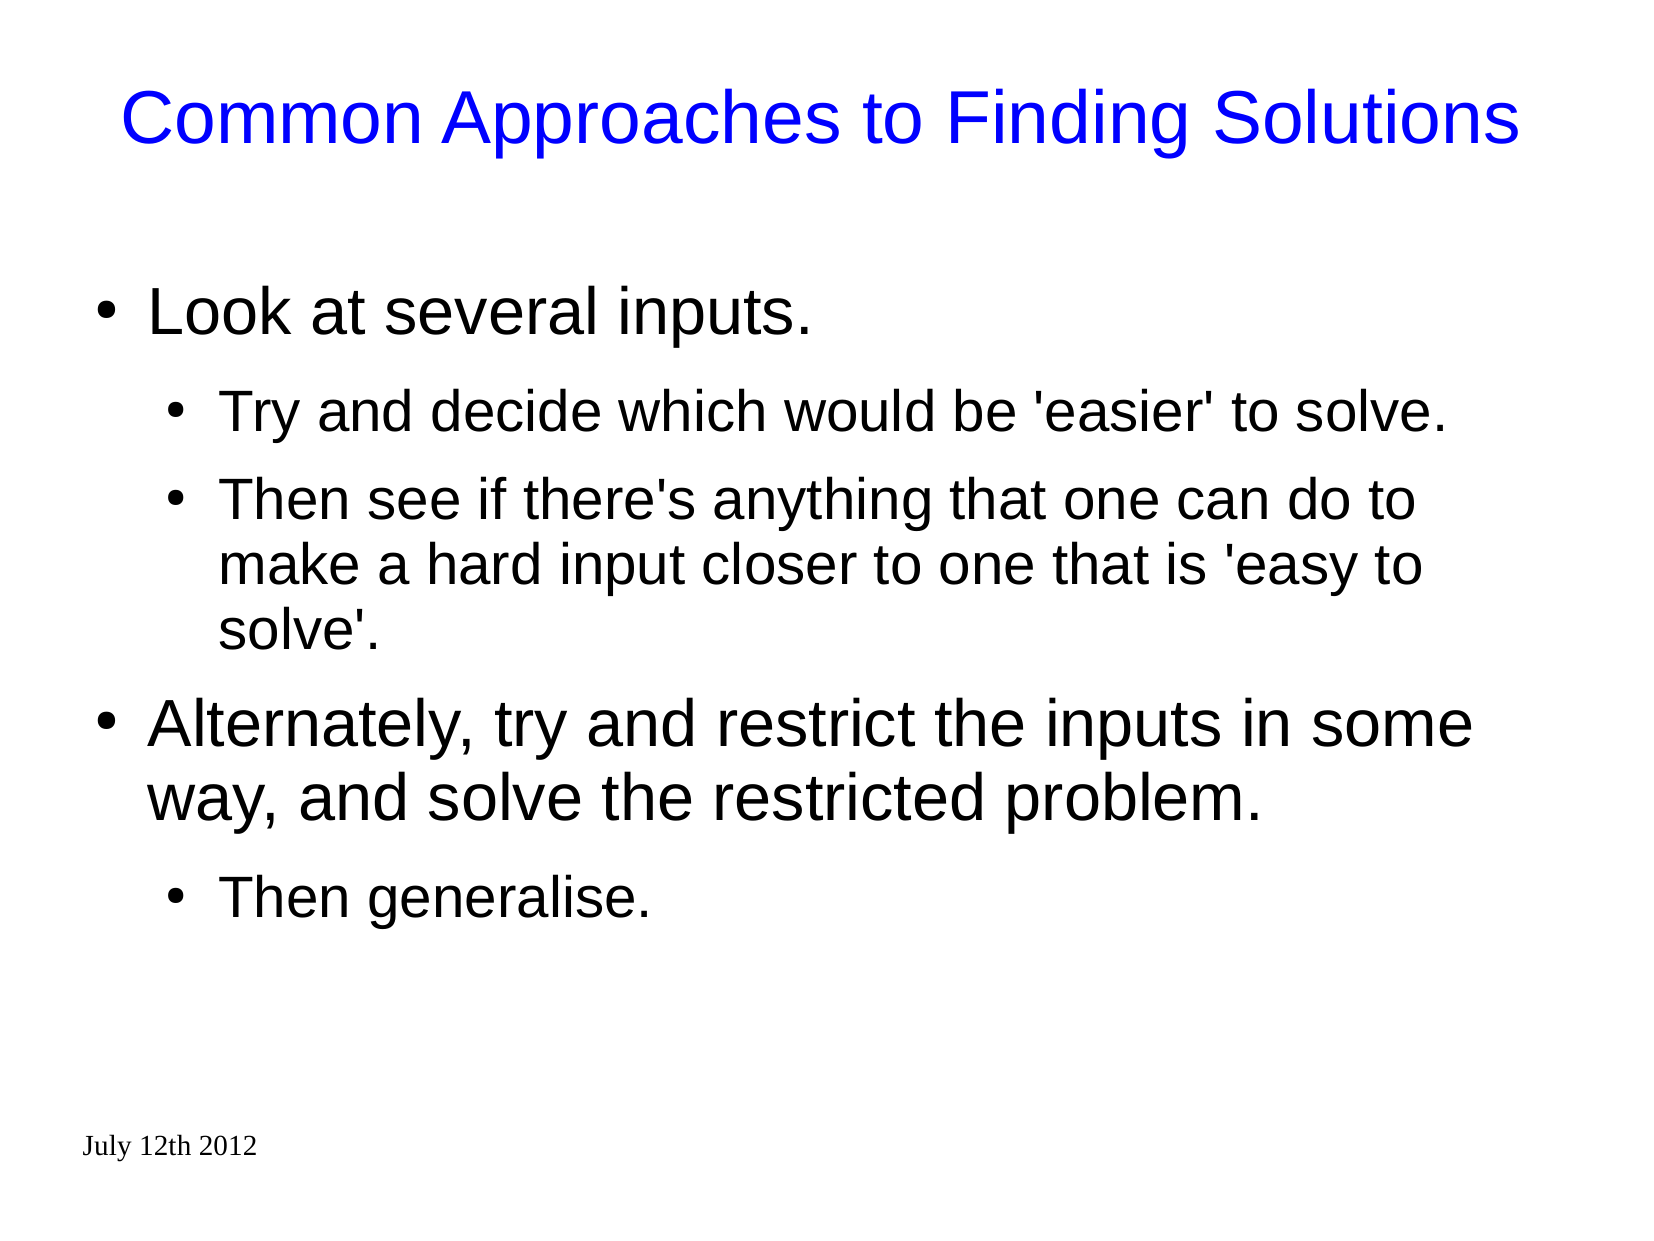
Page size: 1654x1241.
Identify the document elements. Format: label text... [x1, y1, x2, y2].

list Look at several inputs. Try and decide which would be 'easier' to solve. Then see if there's anything that one can do to make a hard input closer to one that is 'easy to solve'. Alternately, try and restrict the inputs in some way, and solve the restricted problem. Then generalise. [76, 274, 1565, 1093]
title Common Approaches to Finding Solutions [76, 58, 1565, 178]
